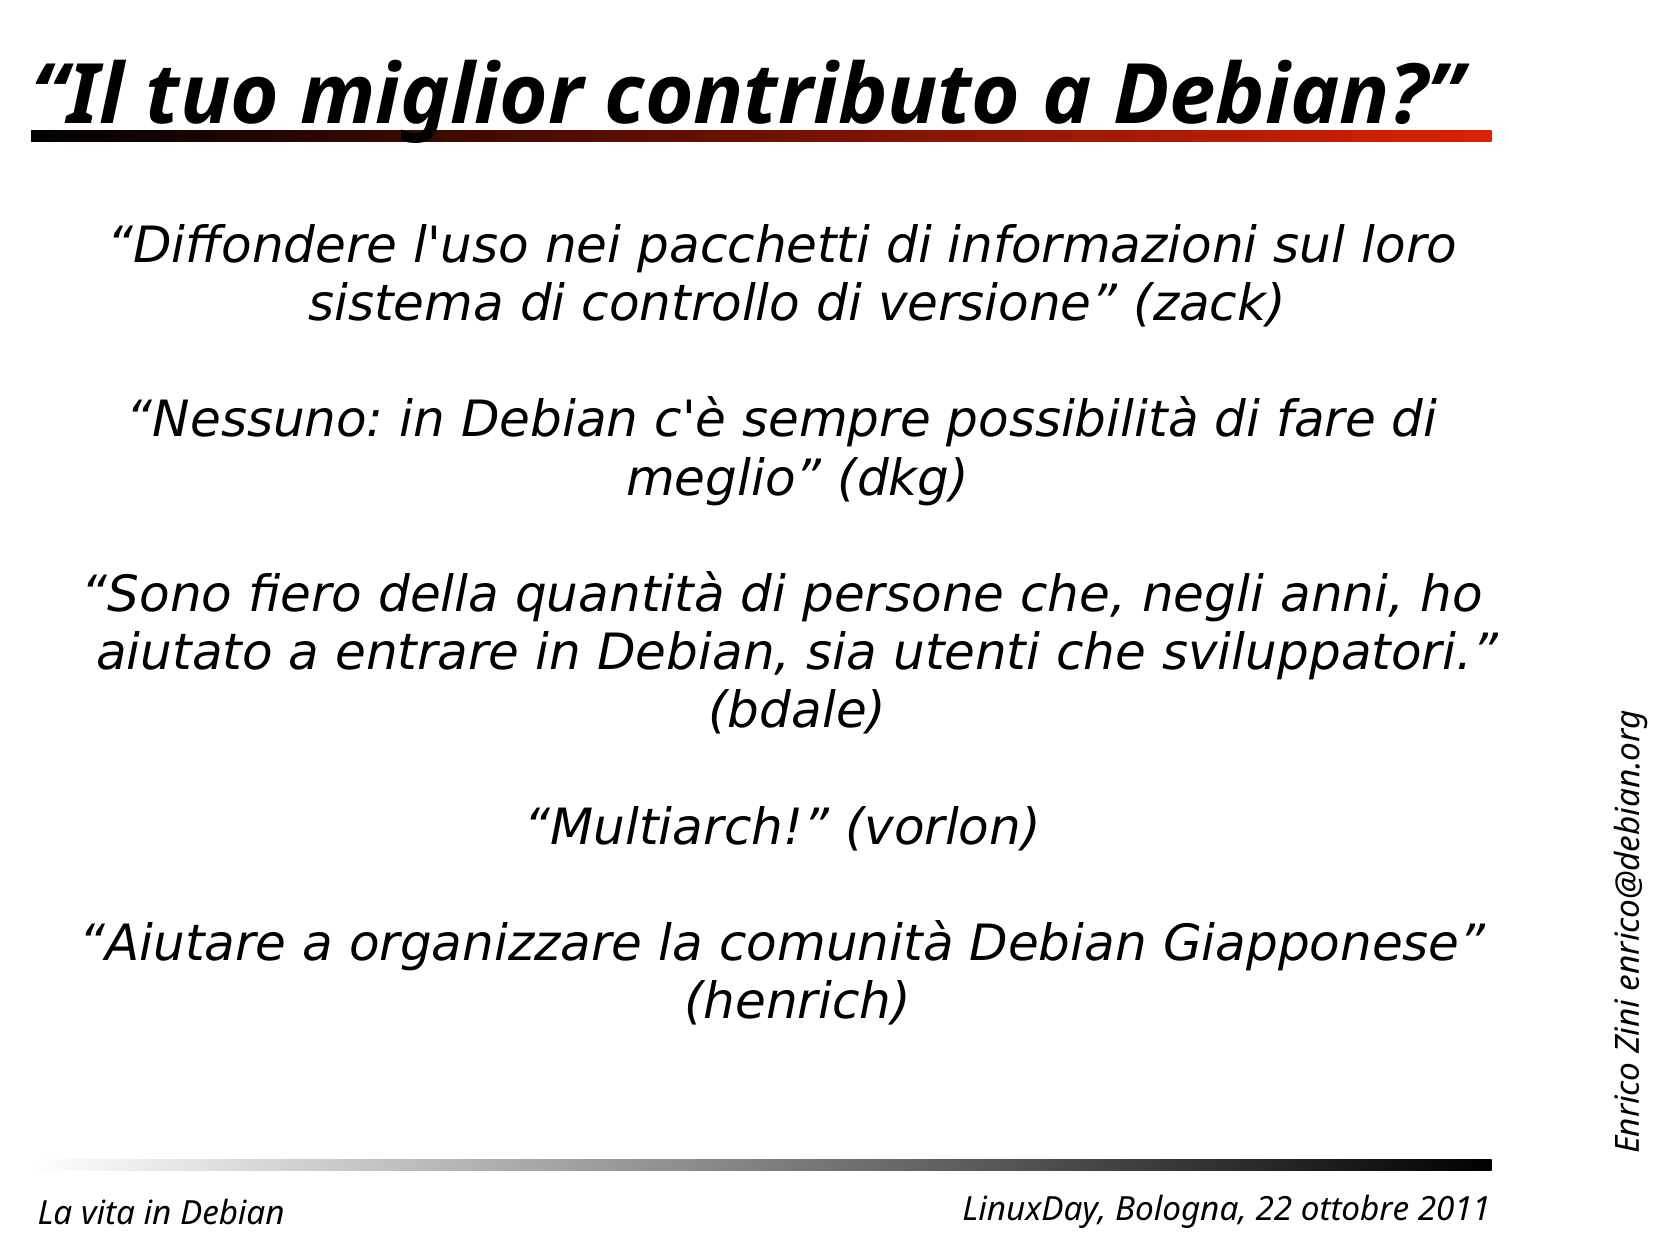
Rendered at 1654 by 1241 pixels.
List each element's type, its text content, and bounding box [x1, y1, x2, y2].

text_box “Il tuo miglior contributo a Debian?” [31, 34, 1522, 168]
text_box “Diffondere l'uso nei pacchetti di informazioni sul loro sistema di controllo di versione” (zack) “Nessuno: in Debian c'è sempre possibilità di fare di meglio” (dkg) “Sono fiero della quantità di persone che, negli anni, ho aiutato a entrare in Debian, sia utenti che sviluppatori.” (bdale) “Multiarch!” (vorlon) “Aiutare a organizzare la comunità Debian Giapponese” (henrich) [30, 215, 1507, 1167]
